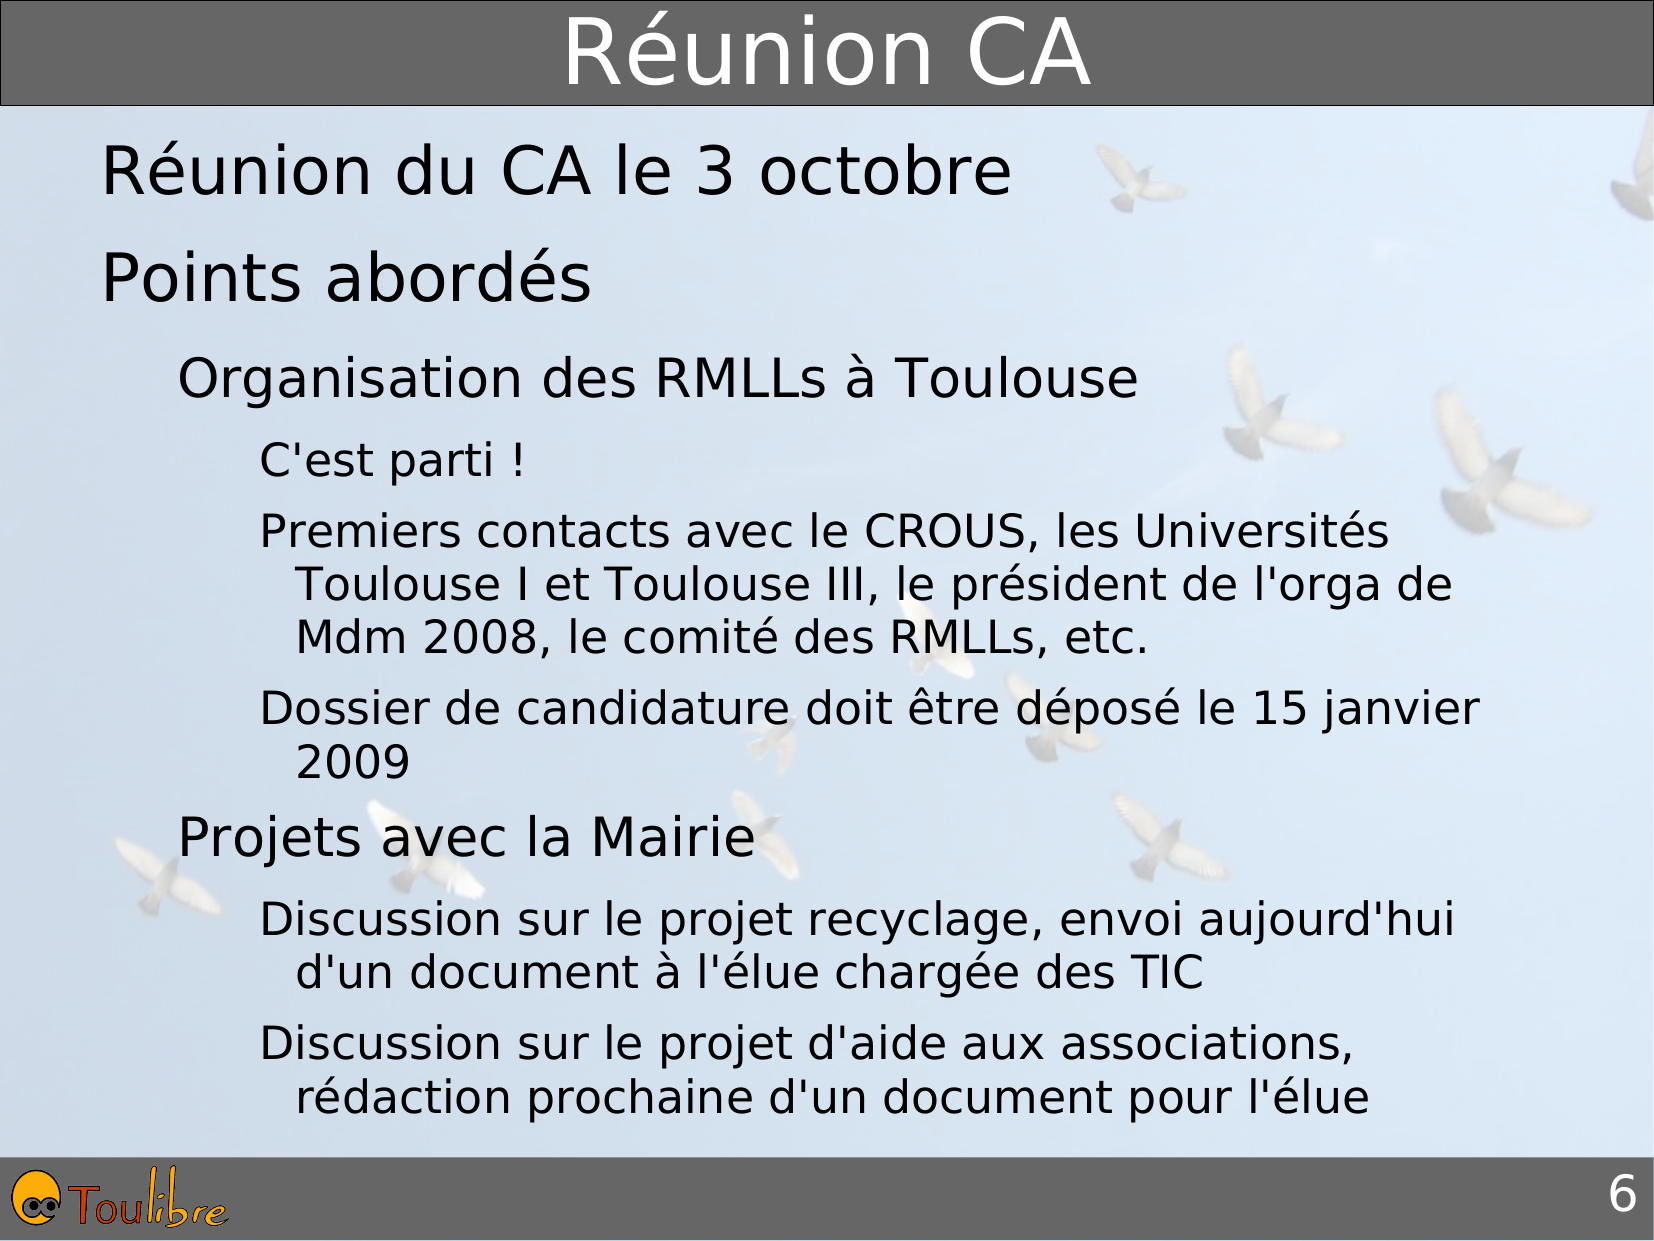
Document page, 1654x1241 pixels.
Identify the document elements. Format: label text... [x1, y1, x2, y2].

title Réunion CA [0, 0, 1654, 107]
list Réunion du CA le 3 octobre Points abordés Organisation des RMLLs à Toulouse C'est parti ! Premiers contacts avec le CROUS, les Universités Toulouse I et Toulouse III, le président de l'orga de Mdm 2008, le comité des RMLLs, etc. Dossier de candidature doit être déposé le 15 janvier 2009 Projets avec la Mairie Discussion sur le projet recyclage, envoi aujourd'hui d'un document à l'élue chargée des TIC Discussion sur le projet d'aide aux associations, rédaction prochaine d'un document pour l'élue [82, 132, 1571, 1125]
picture [11, 1165, 229, 1228]
